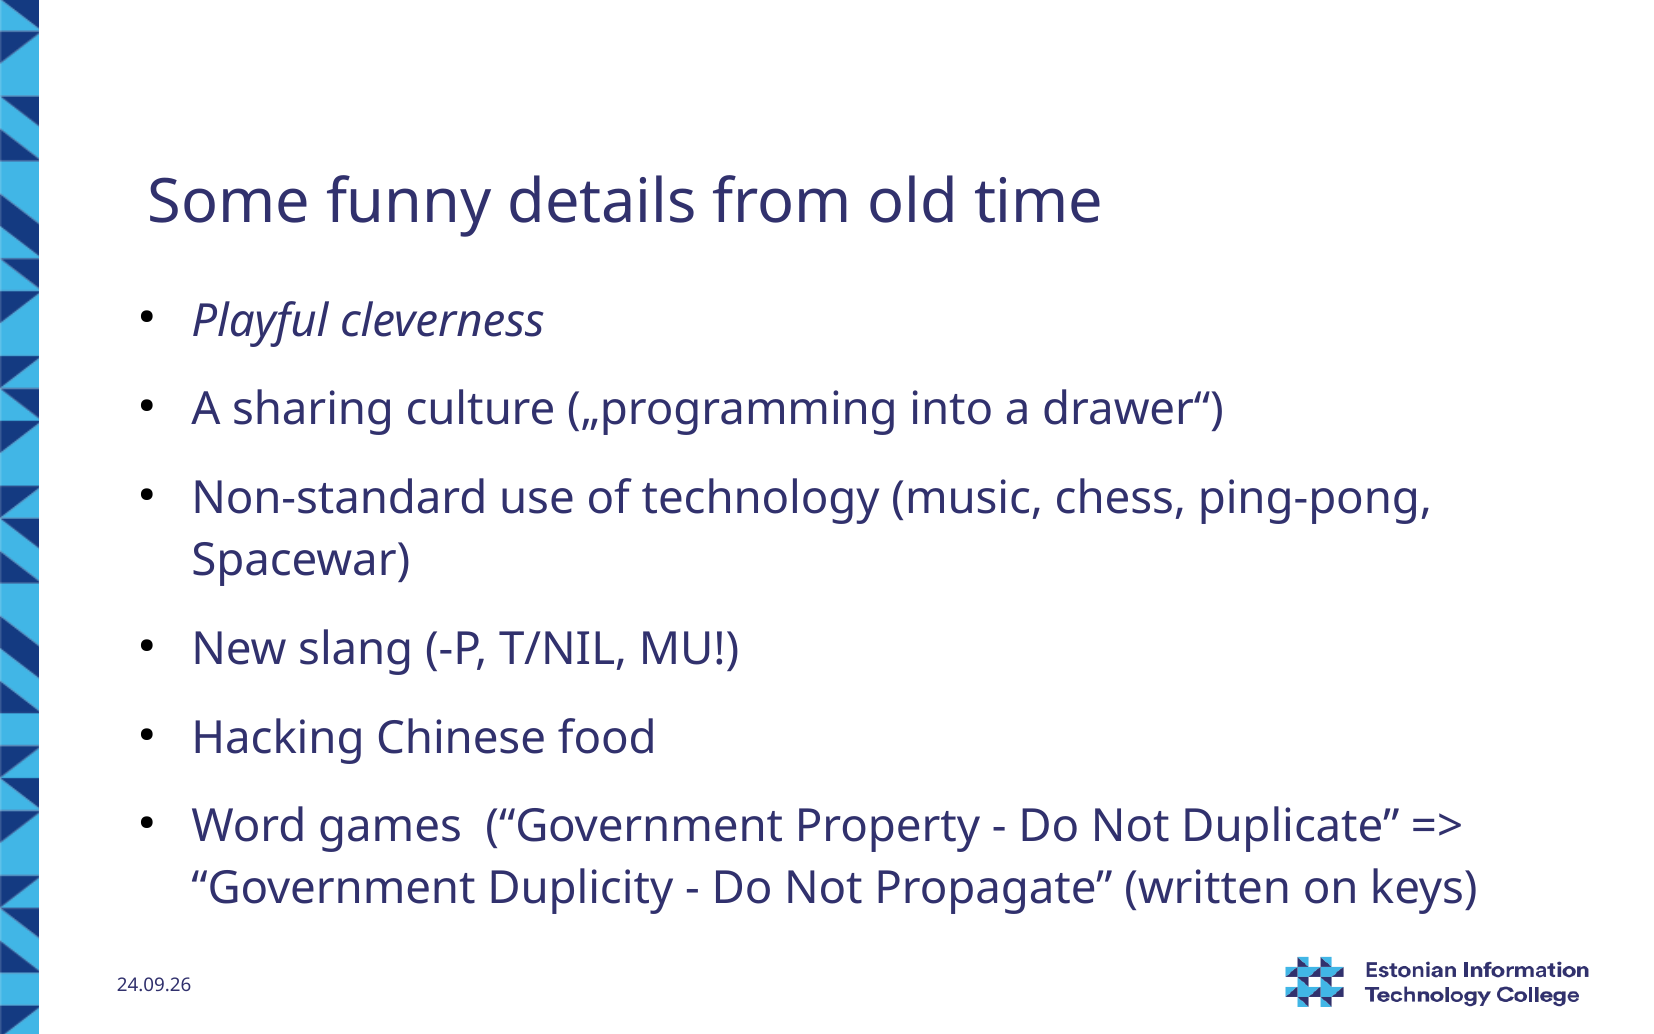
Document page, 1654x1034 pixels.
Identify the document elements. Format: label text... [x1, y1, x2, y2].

list Playful cleverness A sharing culture („programming into a drawer“) Non-standard use of technology (music, chess, ping-pong, Spacewar) New slang (-P, T/NIL, MU!) Hacking Chinese food Word games (“Government Property - Do Not Duplicate” => “Government Duplicity - Do Not Propagate” (written on keys) [121, 287, 1532, 925]
title Some funny details from old time [147, 127, 1595, 271]
